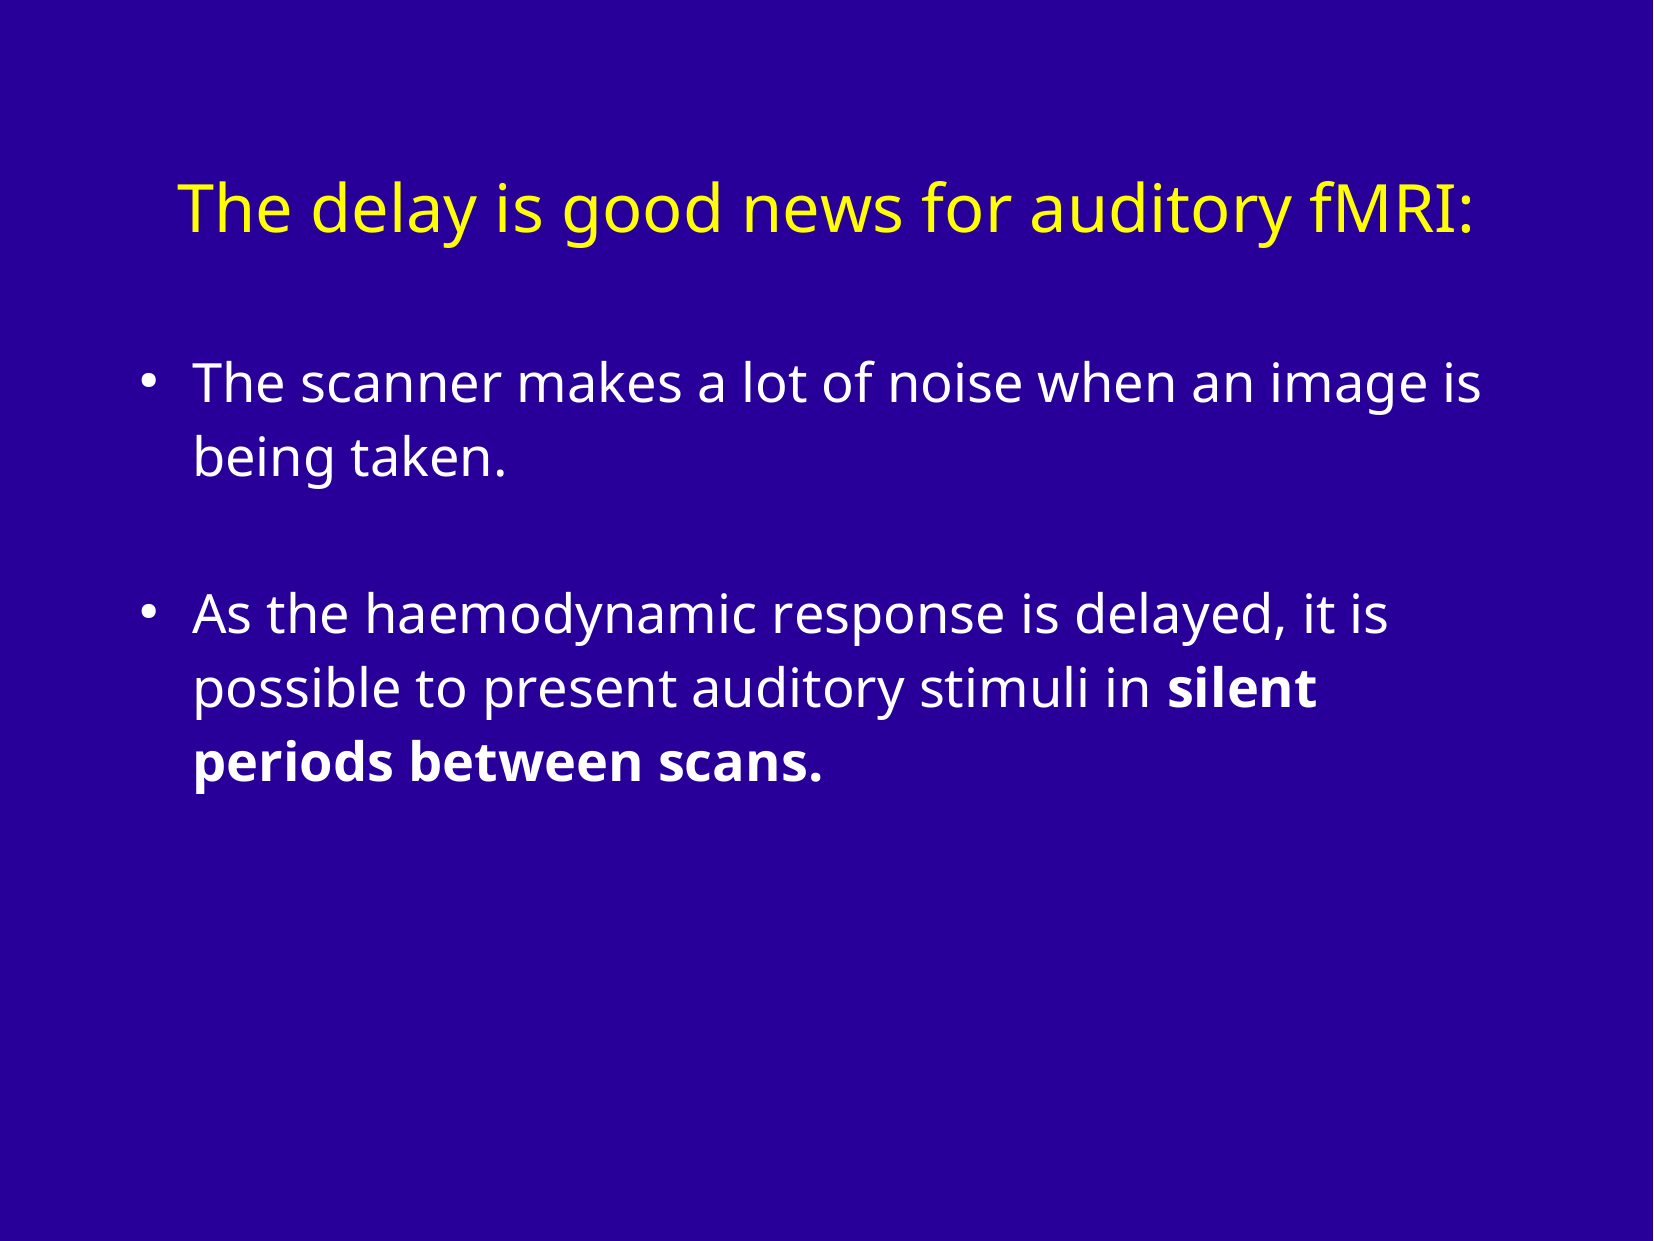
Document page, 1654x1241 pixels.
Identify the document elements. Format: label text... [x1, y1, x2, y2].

list The scanner makes a lot of noise when an image is being taken. As the haemodynamic response is delayed, it is possible to present auditory stimuli in silent periods between scans. [121, 344, 1533, 1127]
title The delay is good news for auditory fMRI: [121, 102, 1533, 311]
